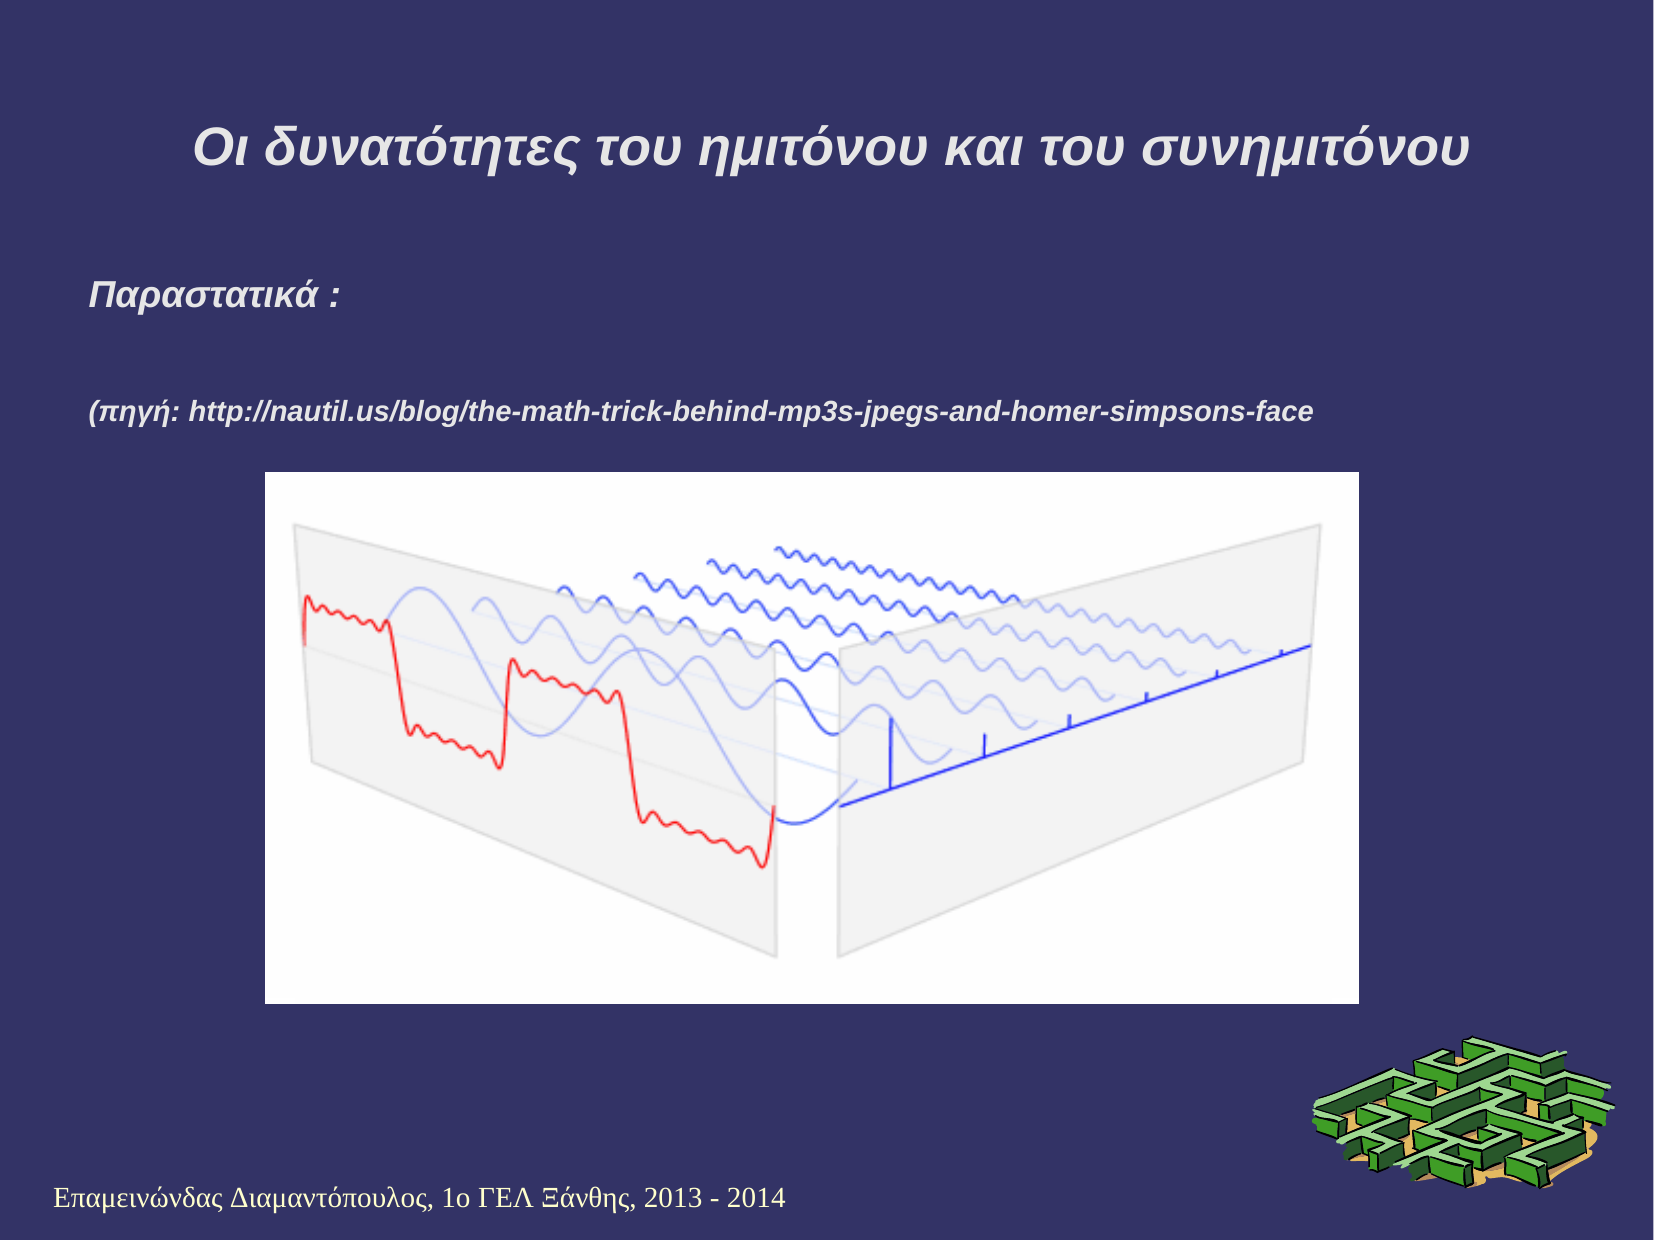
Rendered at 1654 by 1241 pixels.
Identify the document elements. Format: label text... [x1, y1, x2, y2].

title Παραστατικά : (πηγή: http://nautil.us/blog/the-math-trick-behind-mp3s-jpegs-and-homer-simpsons-face [88, 236, 1577, 444]
picture [265, 472, 1359, 1004]
title Οι δυνατότητες του ημιτόνου και του συνημιτόνου [88, 87, 1577, 207]
